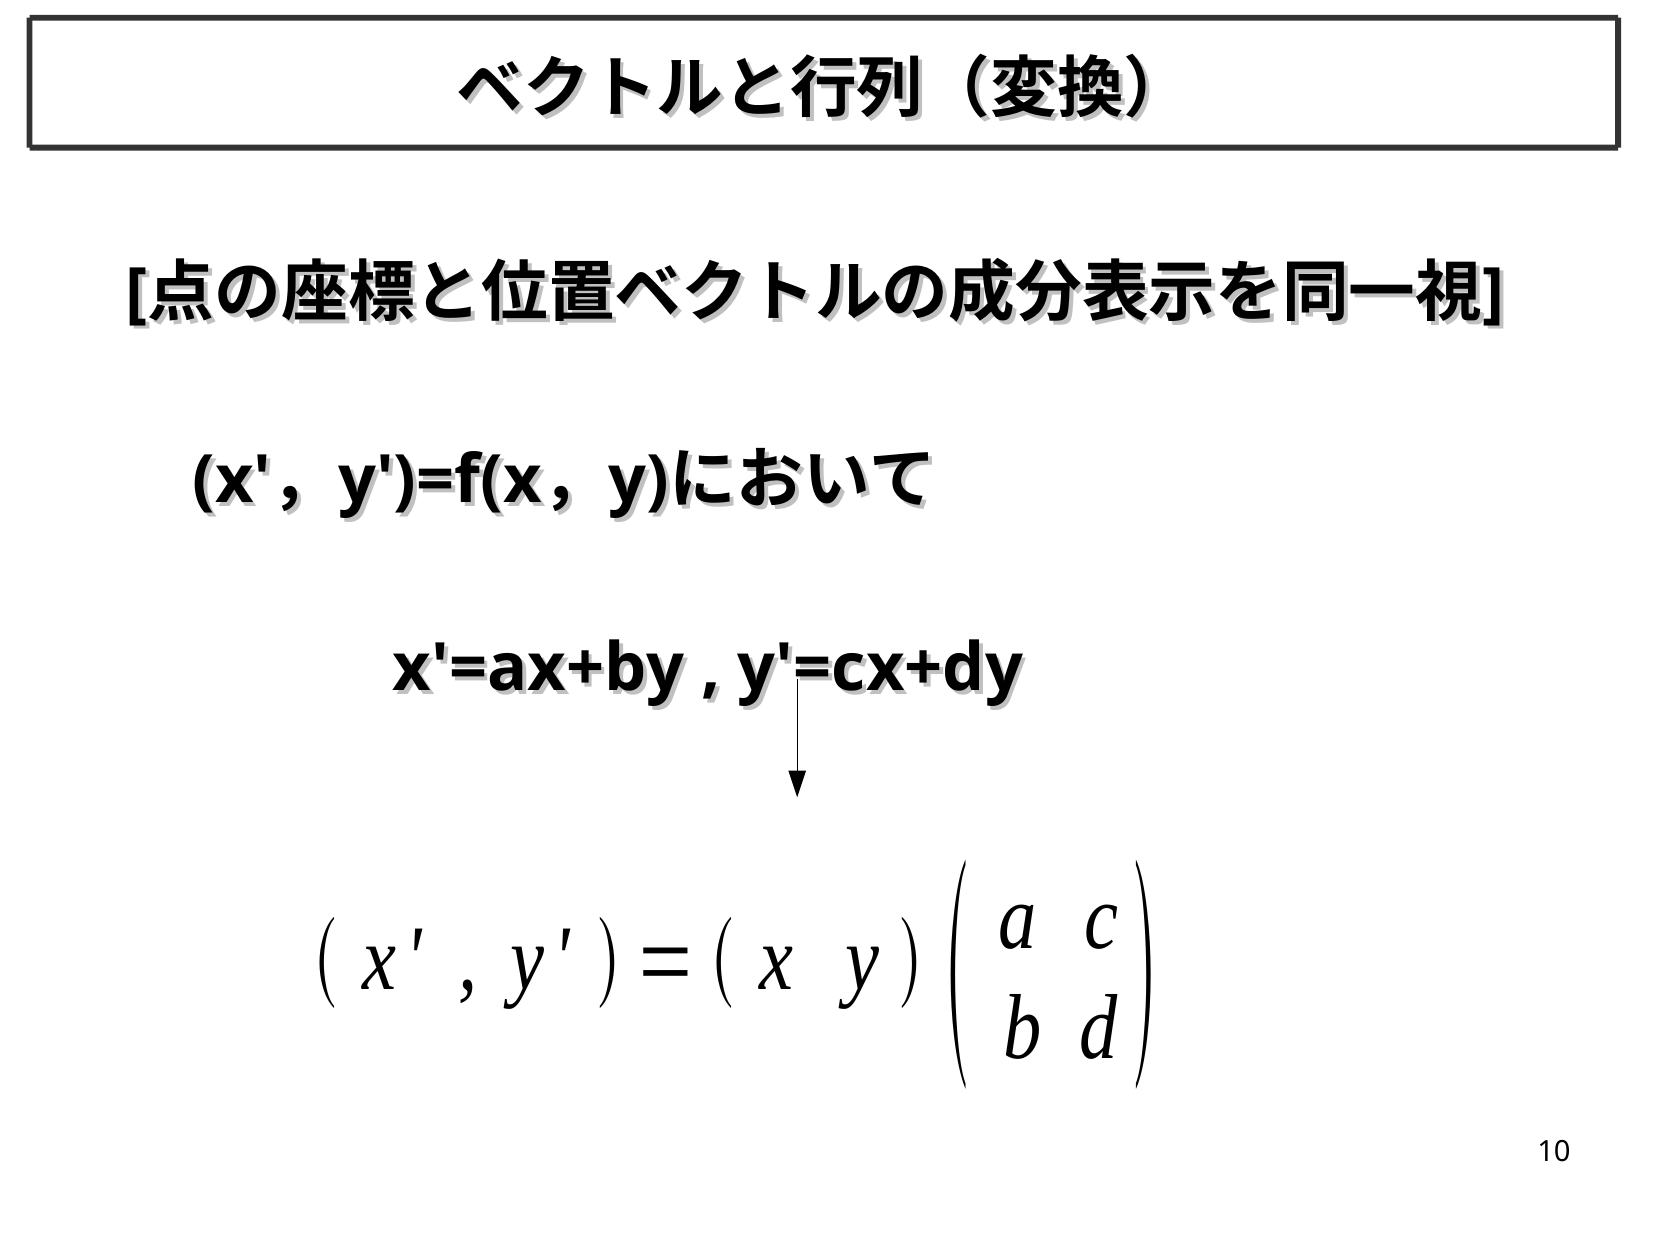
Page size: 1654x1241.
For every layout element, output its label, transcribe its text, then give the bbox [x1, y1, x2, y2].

chart [295, 856, 1182, 1093]
text_box ベクトルと行列（変換） [29, 17, 1619, 148]
text_box [点の座標と位置ベクトルの成分表示を同一視] (x'，y')=f(x，y)において x'=ax+by , y'=cx+dy [111, 230, 1522, 687]
